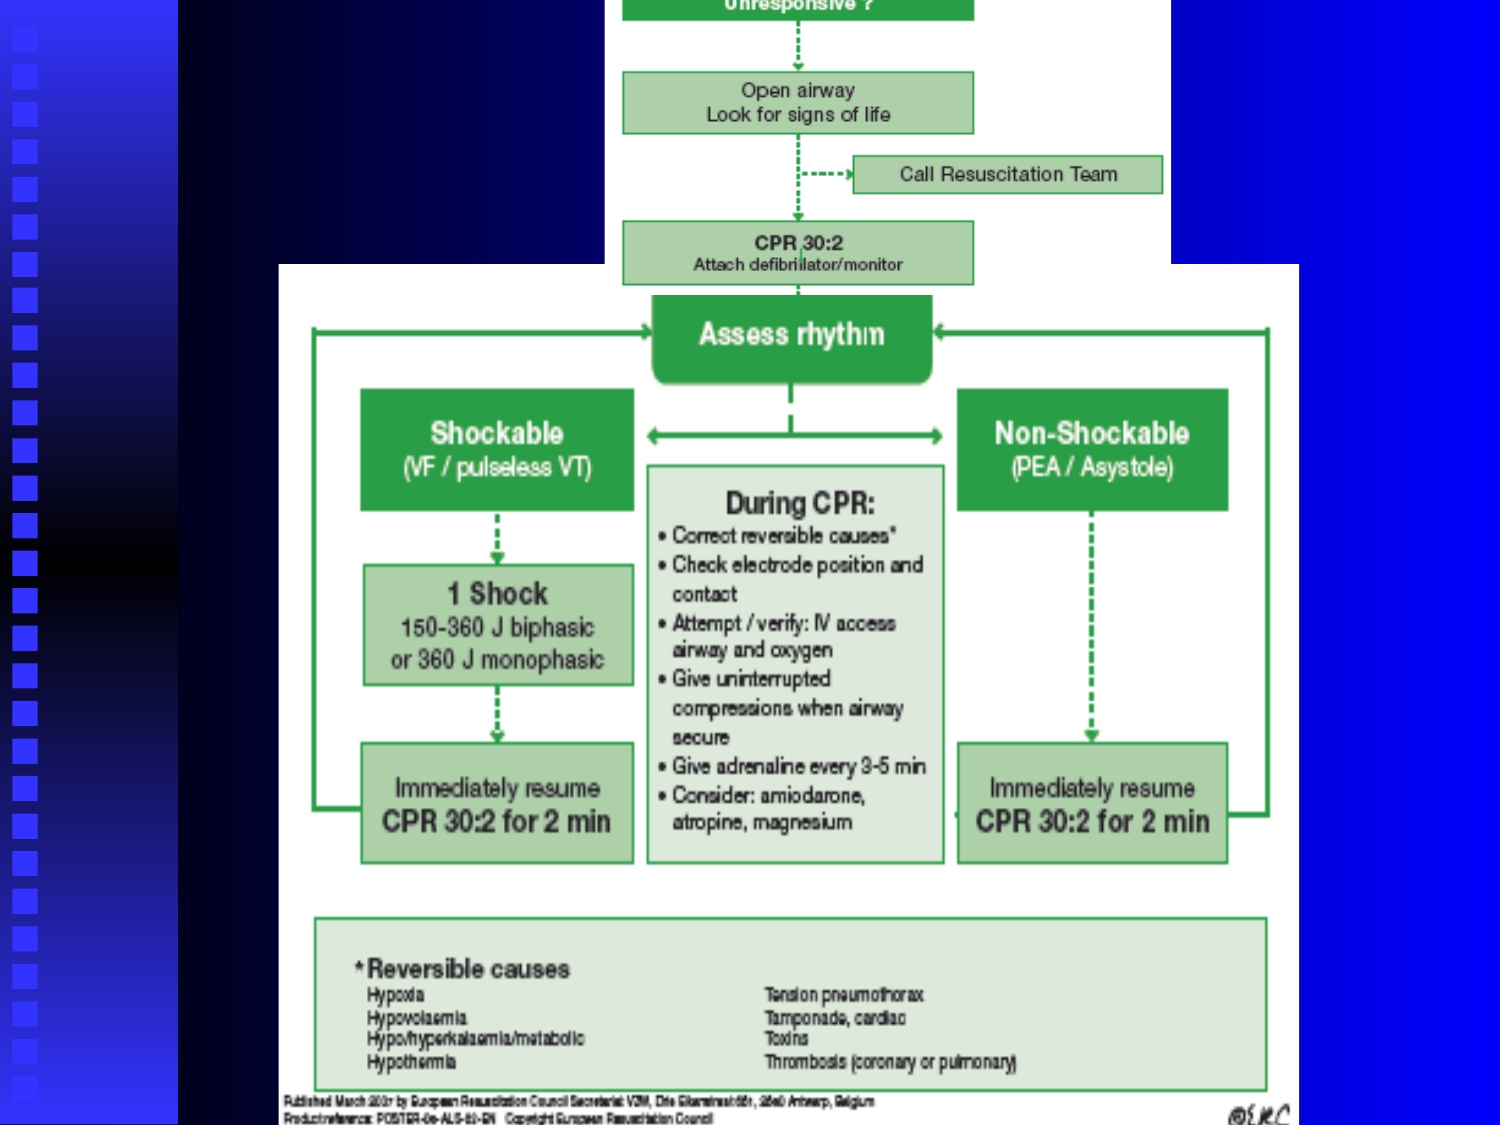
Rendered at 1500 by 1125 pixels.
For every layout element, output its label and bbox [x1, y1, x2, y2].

picture [278, 0, 1300, 1125]
